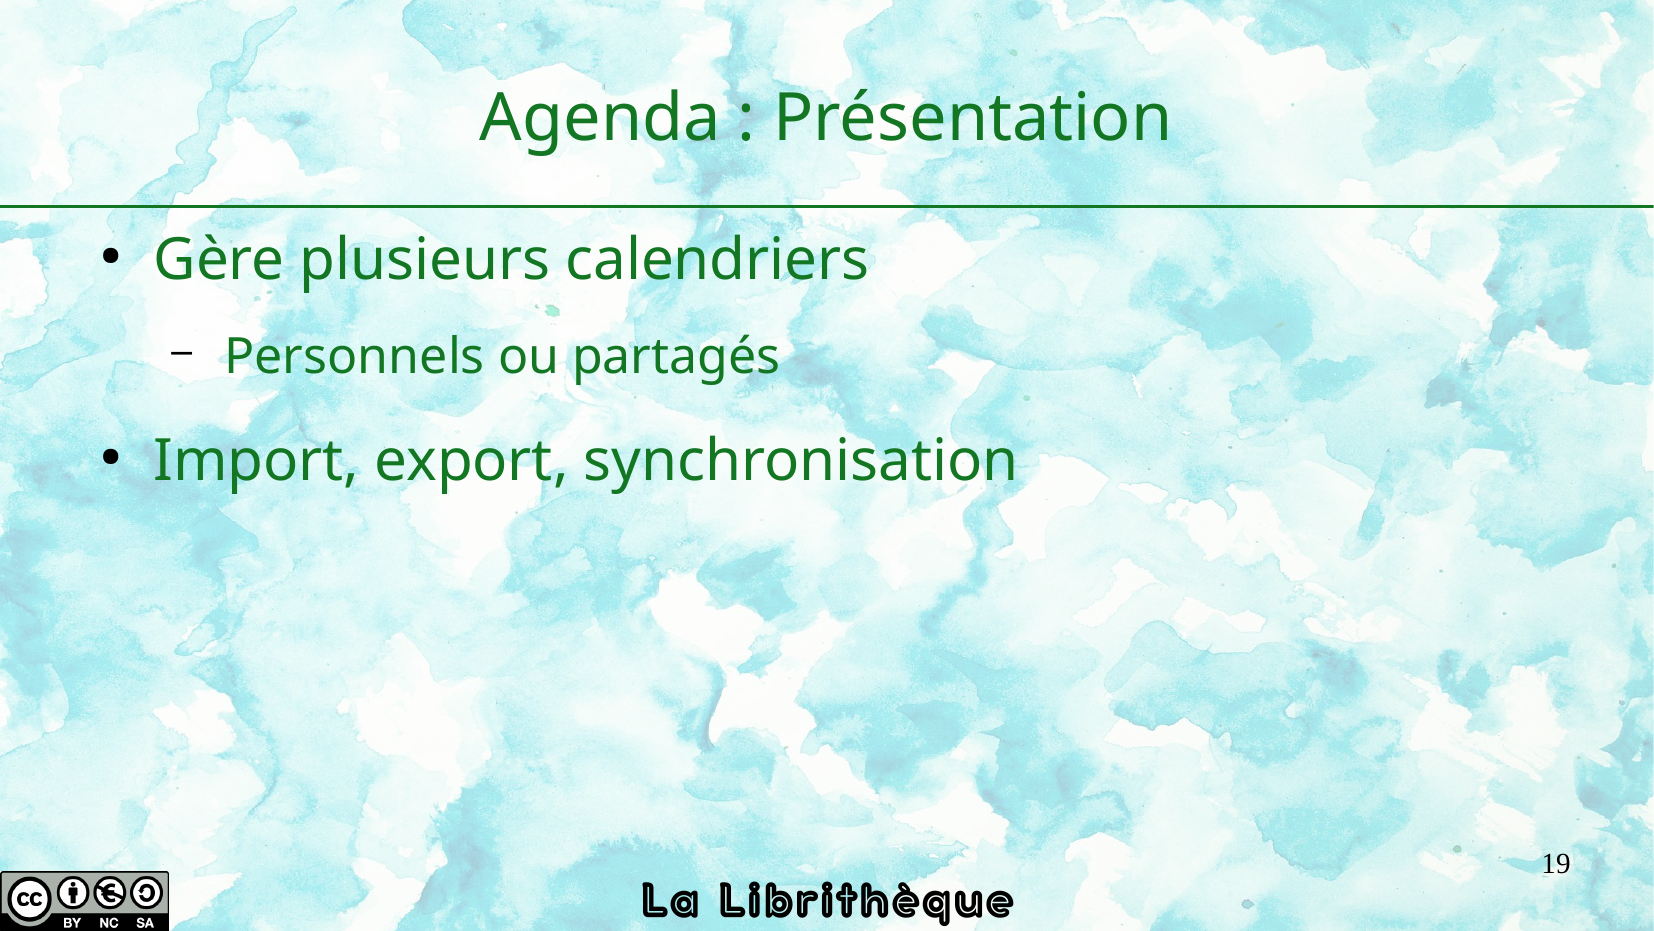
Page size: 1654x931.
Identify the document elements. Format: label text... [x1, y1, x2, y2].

picture [628, 827, 1026, 931]
picture [0, 871, 169, 931]
list Gère plusieurs calendriers Personnels ou partagés Import, export, synchronisation [82, 217, 1571, 827]
title Agenda : Présentation [82, 37, 1571, 193]
